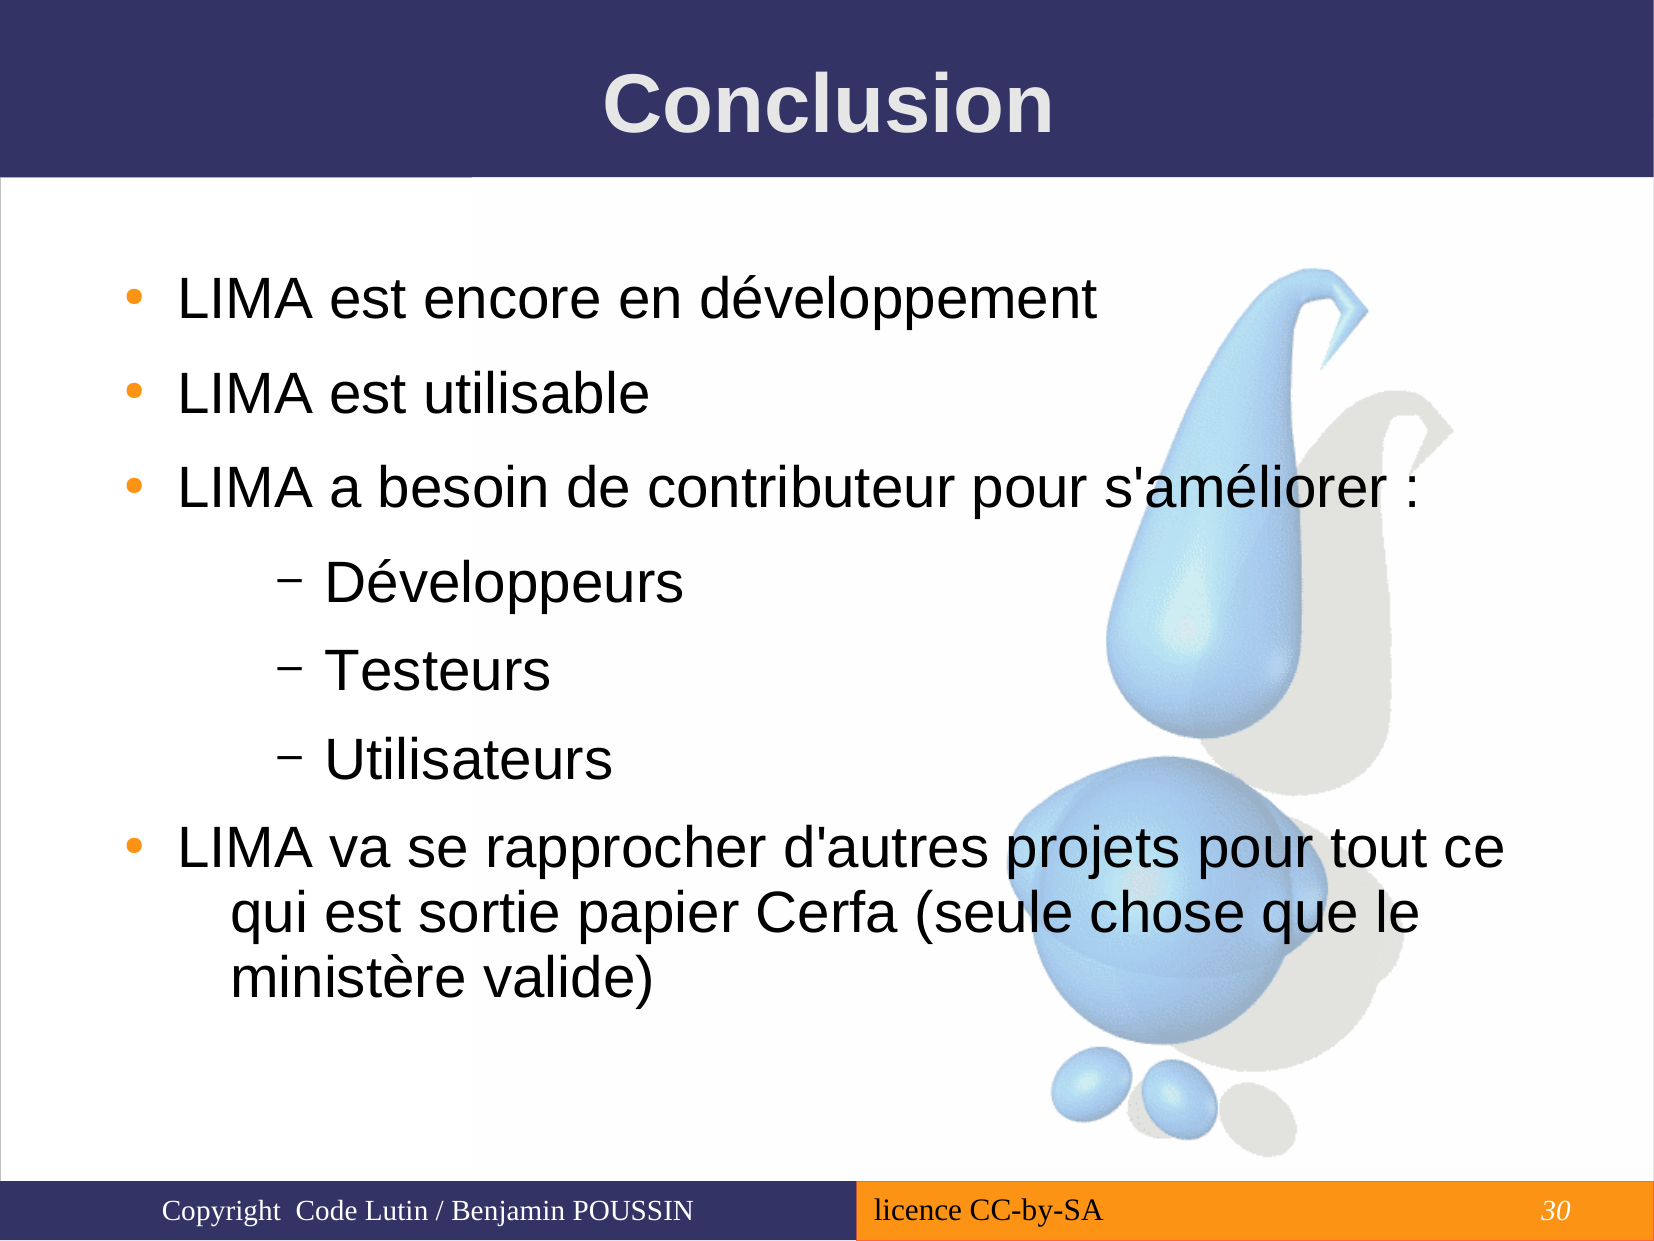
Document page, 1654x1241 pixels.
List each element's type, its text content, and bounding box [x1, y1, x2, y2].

list LIMA est encore en développement LIMA est utilisable LIMA a besoin de contributeur pour s'améliorer : Développeurs Testeurs Utilisateurs LIMA va se rapprocher d'autres projets pour tout ce qui est sortie papier Cerfa (seule chose que le ministère valide) [88, 265, 1595, 1152]
title Conclusion [123, 0, 1536, 208]
picture [472, 178, 1654, 1181]
